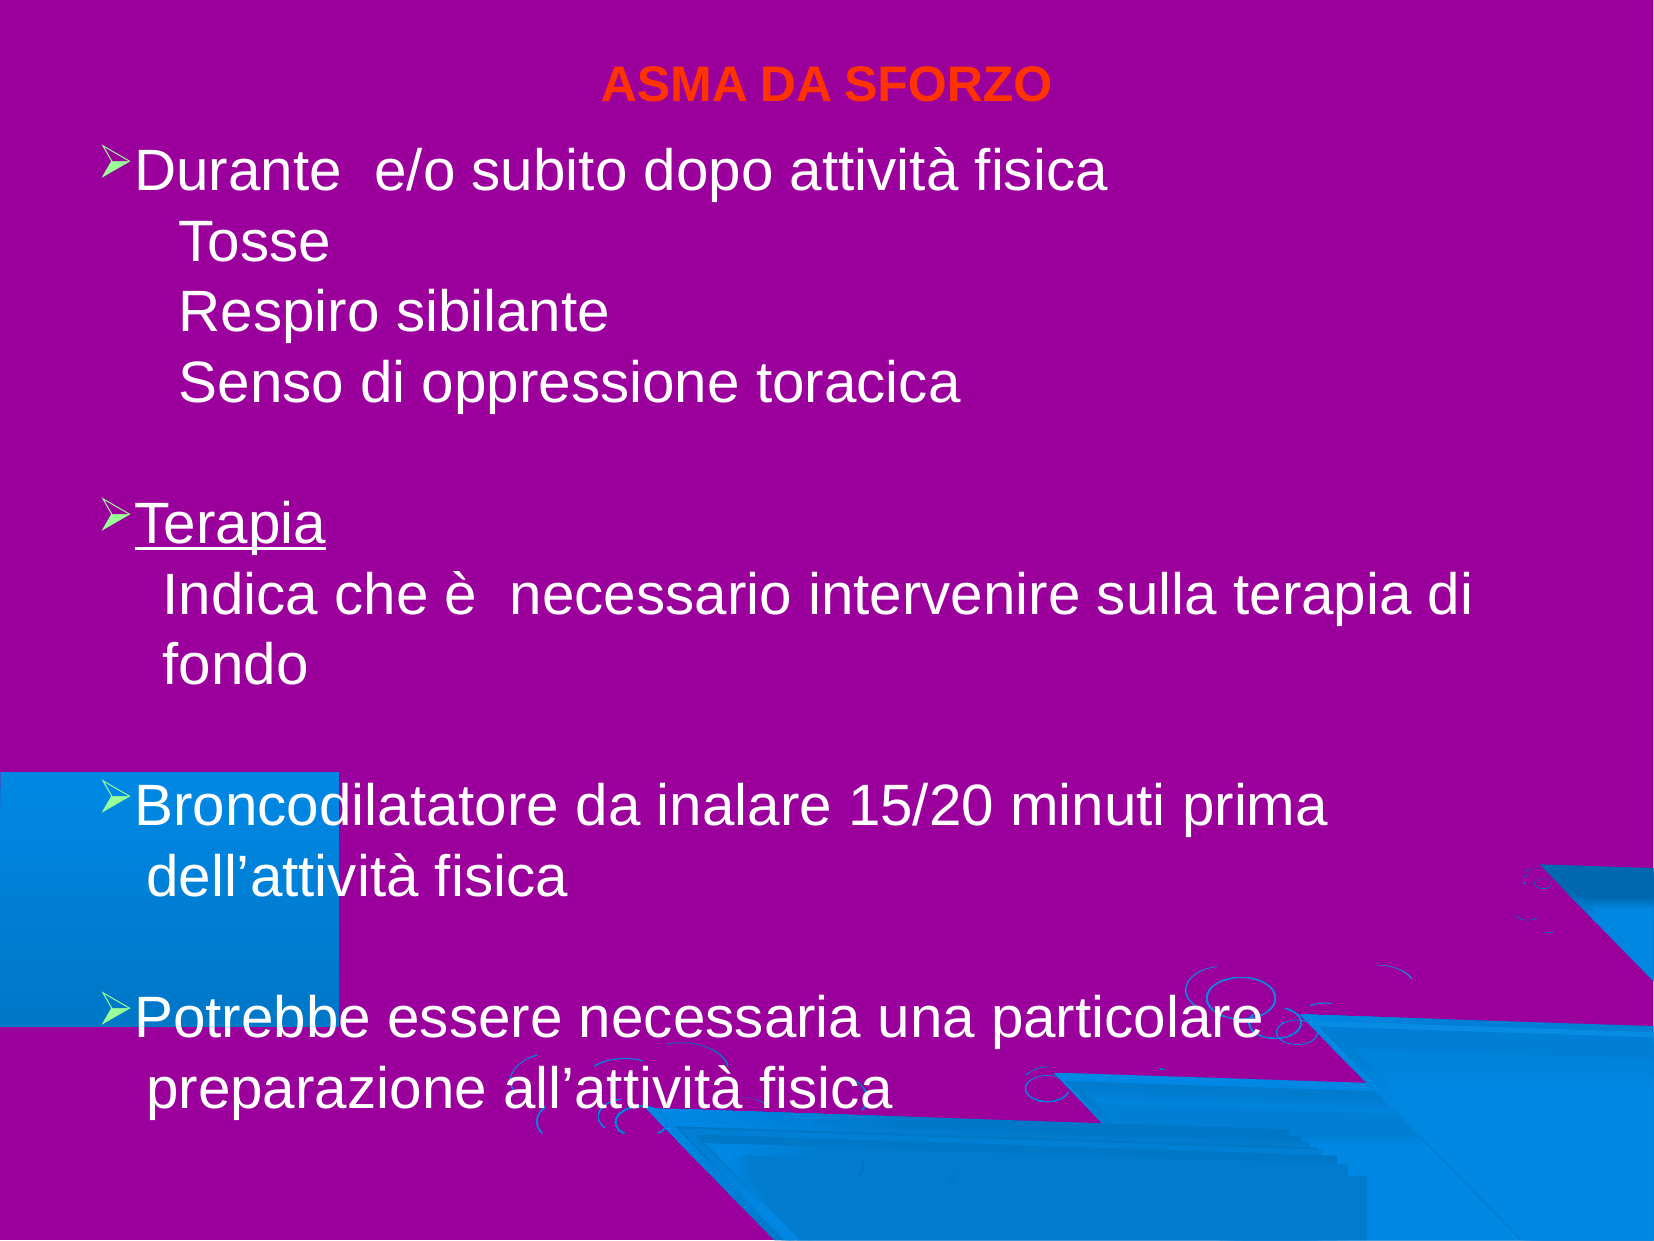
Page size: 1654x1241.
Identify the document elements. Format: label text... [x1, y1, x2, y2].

title ASMA DA SFORZO [82, 0, 1571, 193]
list Durante e/o subito dopo attività fisica Tosse Respiro sibilante Senso di oppressione toracica Terapia Indica che è necessario intervenire sulla terapia di fondo Broncodilatatore da inalare 15/20 minuti prima dell’attività fisica Potrebbe essere necessaria una particolare preparazione all’attività fisica [82, 138, 1570, 1241]
